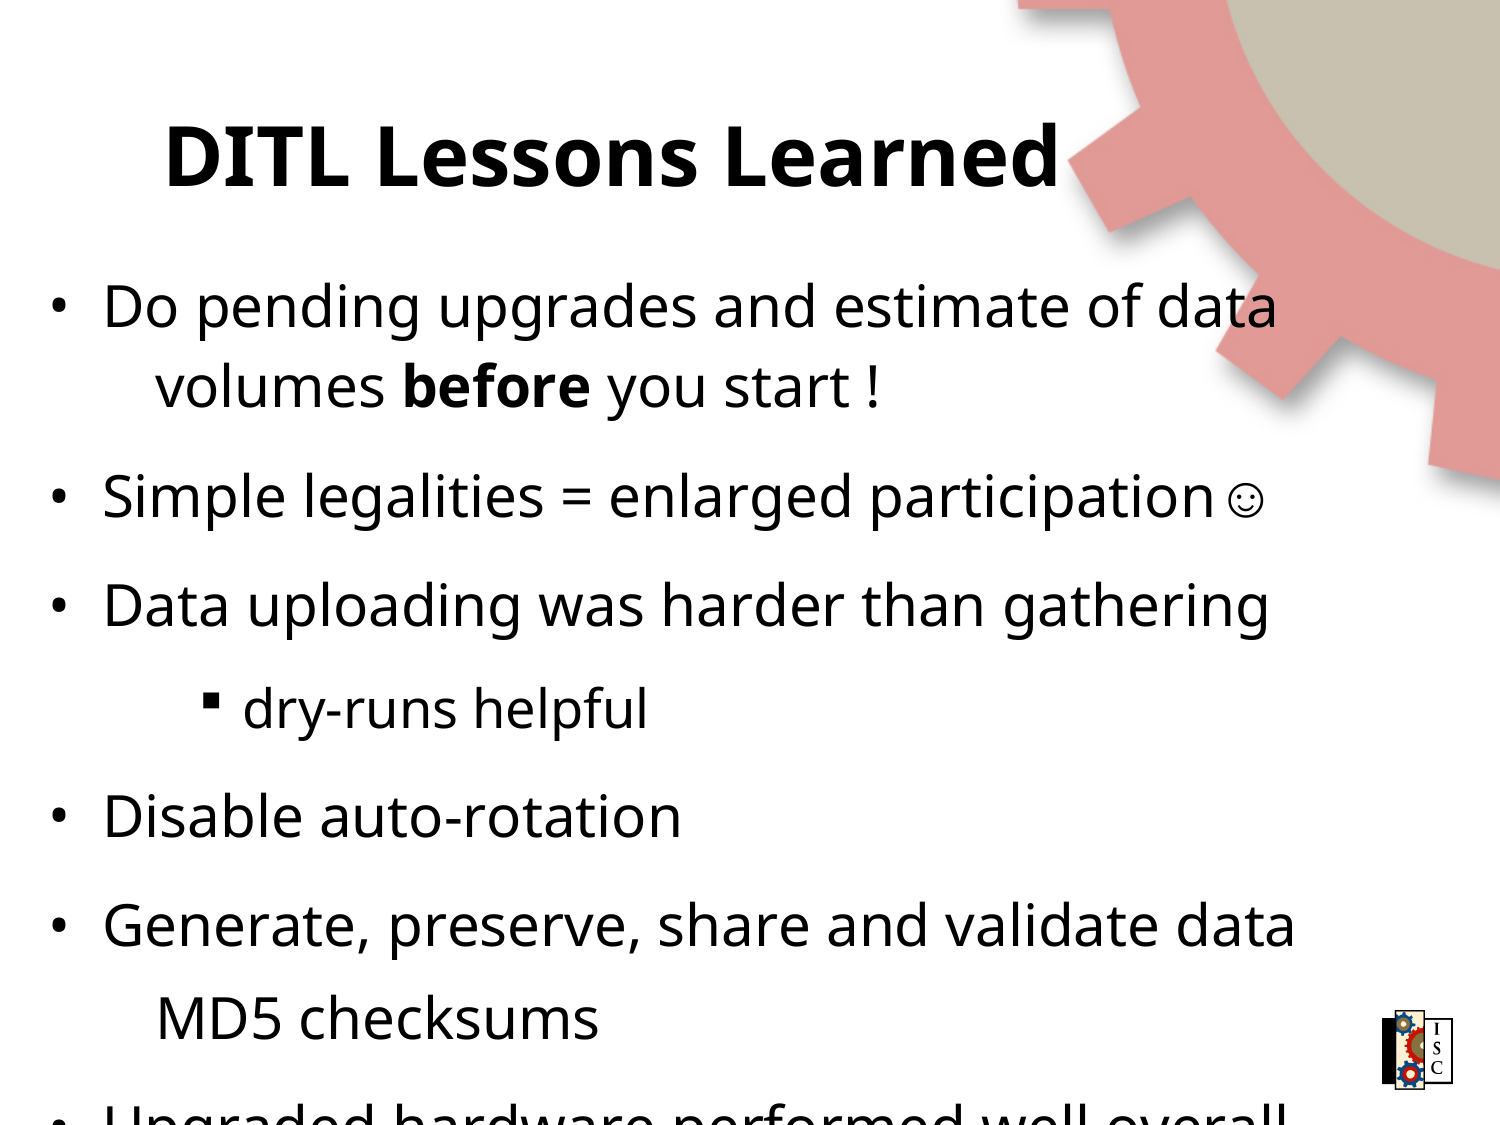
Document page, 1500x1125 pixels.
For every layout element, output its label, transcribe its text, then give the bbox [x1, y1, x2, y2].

picture [682, 1120, 697, 1125]
title DITL Lessons Learned [162, 30, 1473, 276]
picture [1037, 1120, 1051, 1125]
picture [940, 1120, 954, 1125]
picture [155, 1120, 170, 1125]
picture [633, 1120, 647, 1125]
picture [0, 0, 1500, 1125]
picture [854, 1120, 867, 1125]
picture [717, 1120, 731, 1125]
picture [907, 1120, 921, 1125]
list Do pending upgrades and estimate of data volumes before you start ! Simple legalities = enlarged participation☺ Data uploading was harder than gathering dry-runs helpful Disable auto-rotation Generate, preserve, share and validate data MD5 checksums Upgraded hardware performed well overall [48, 263, 1408, 1078]
picture [874, 1120, 887, 1125]
picture [793, 1120, 808, 1125]
picture [495, 1120, 509, 1125]
picture [190, 1120, 204, 1125]
picture [1180, 1120, 1194, 1125]
picture [318, 1120, 332, 1125]
picture [403, 1121, 418, 1125]
picture [282, 1120, 296, 1125]
picture [351, 1120, 365, 1125]
picture [1115, 1120, 1130, 1125]
